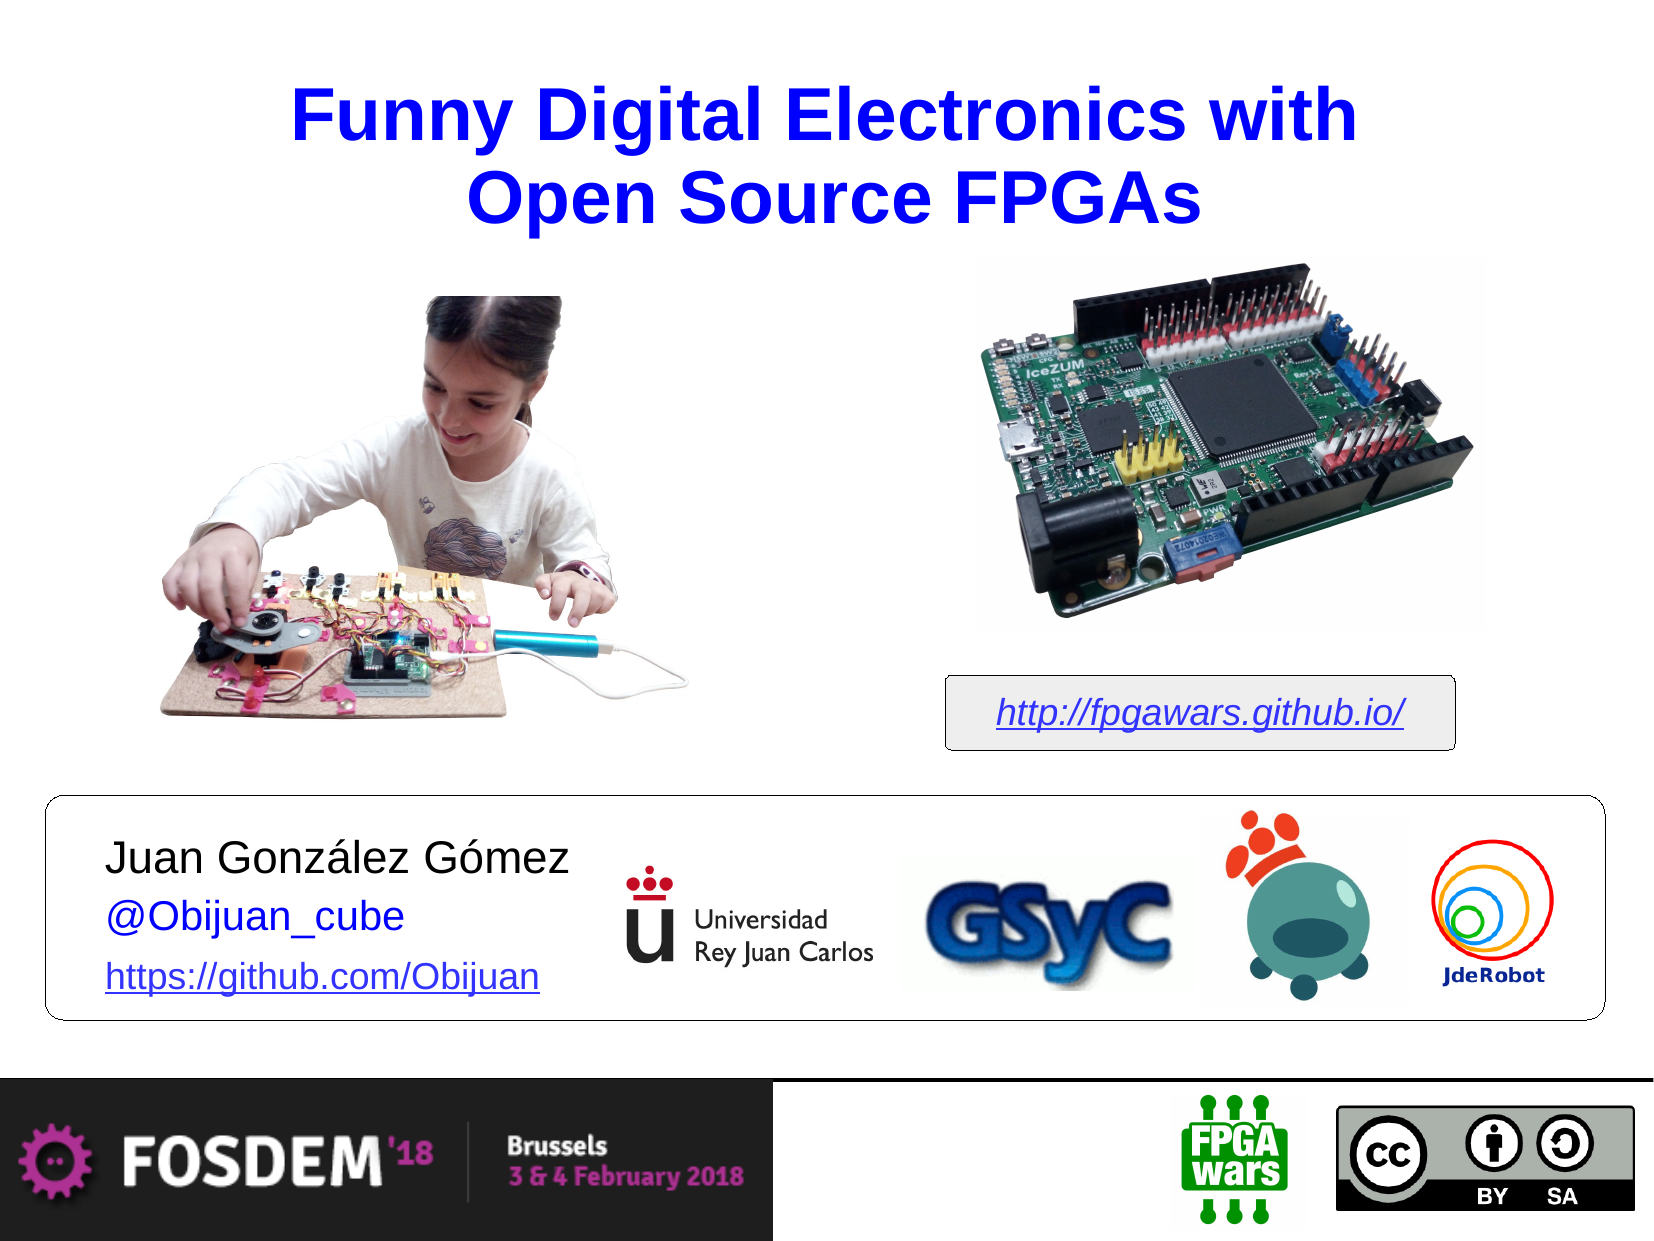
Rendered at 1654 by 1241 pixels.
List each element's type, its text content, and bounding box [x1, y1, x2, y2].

text_box http://fpgawars.github.io/ [945, 675, 1456, 751]
text_box Juan González Gómez [90, 825, 601, 916]
text_box @Obijuan_cube [90, 885, 451, 961]
picture [1336, 1094, 1636, 1221]
picture [900, 855, 1196, 991]
picture [1200, 810, 1576, 1006]
text_box [45, 795, 1606, 1021]
picture [1170, 1094, 1306, 1230]
picture [0, 1079, 773, 1241]
picture [610, 855, 886, 976]
text_box https://github.com/Obijuan [90, 948, 556, 1006]
picture [975, 257, 1486, 631]
picture [135, 296, 721, 736]
title Funny Digital Electronics with Open Source FPGAs [165, 45, 1486, 268]
